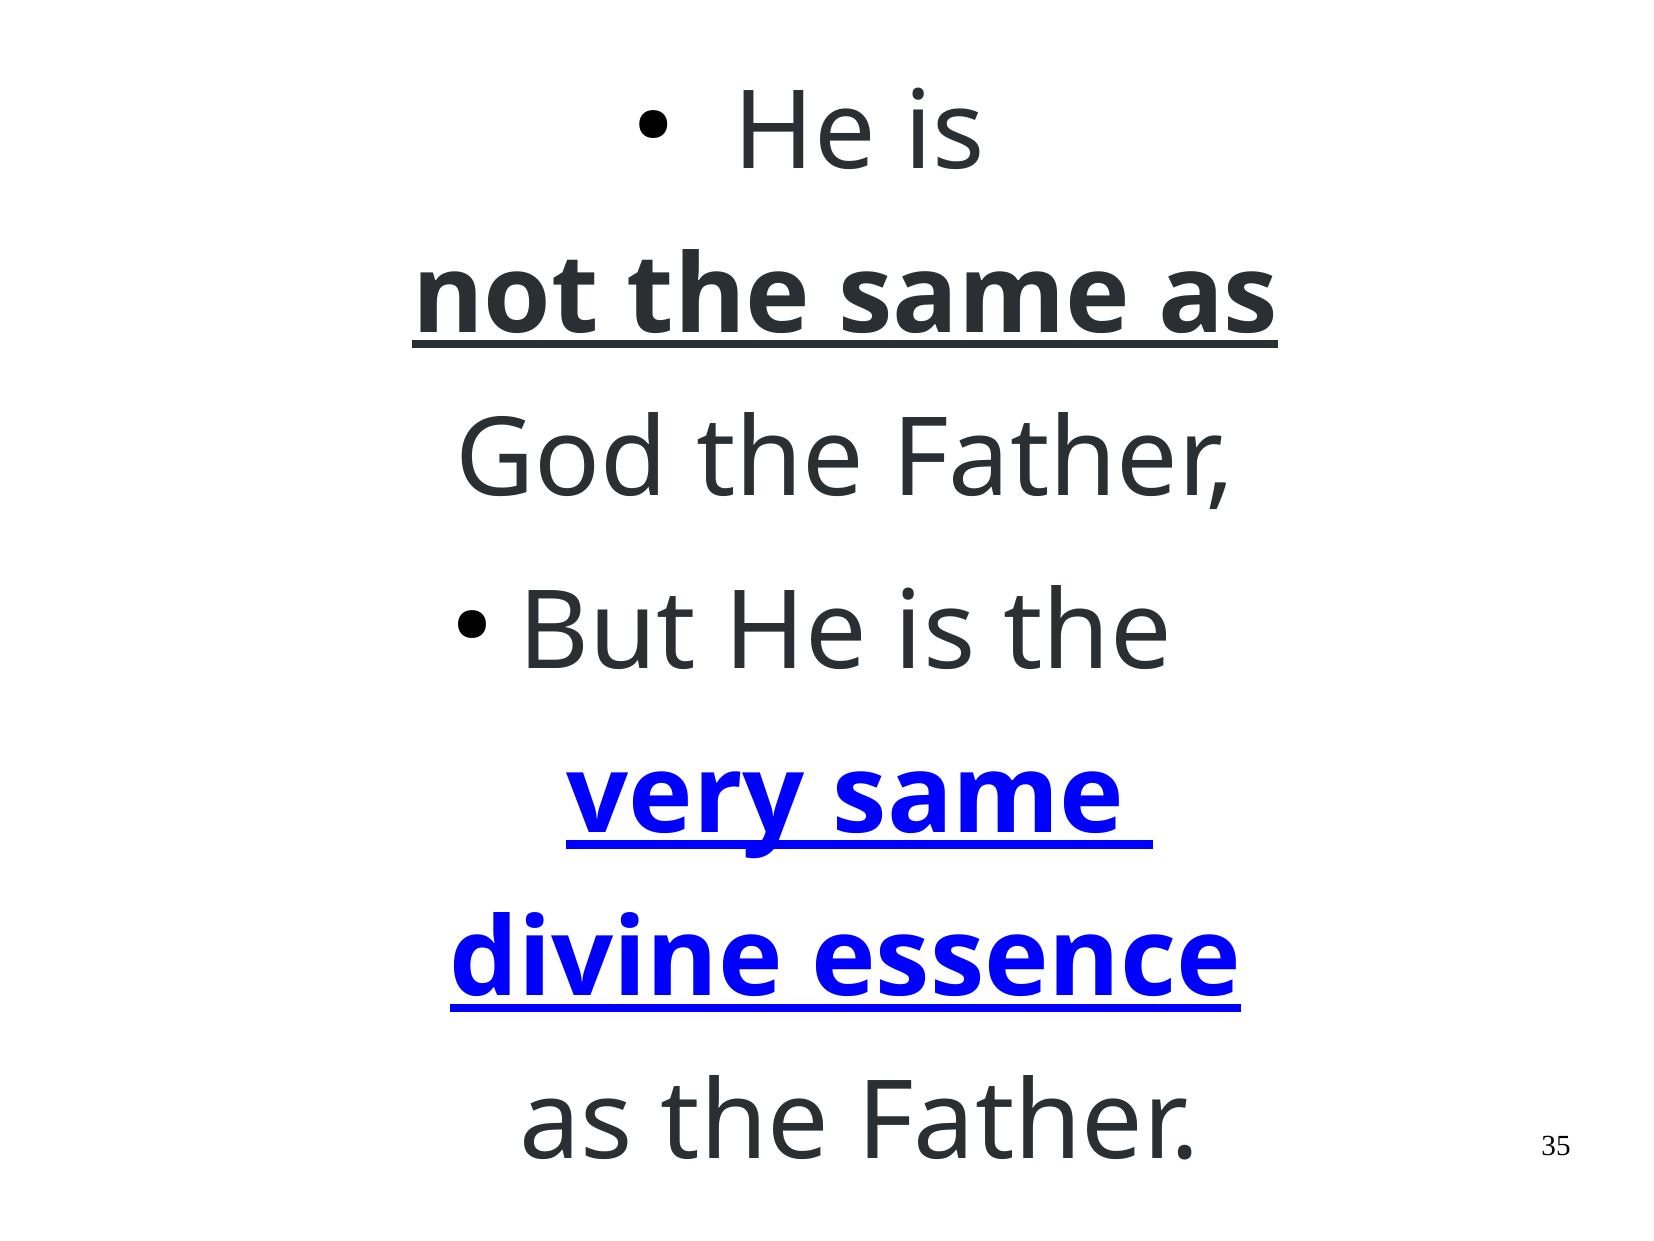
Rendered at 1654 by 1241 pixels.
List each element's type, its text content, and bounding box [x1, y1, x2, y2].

list He is not the same as God the Father, But He is the very same divine essence as the Father. [37, 37, 1613, 1201]
